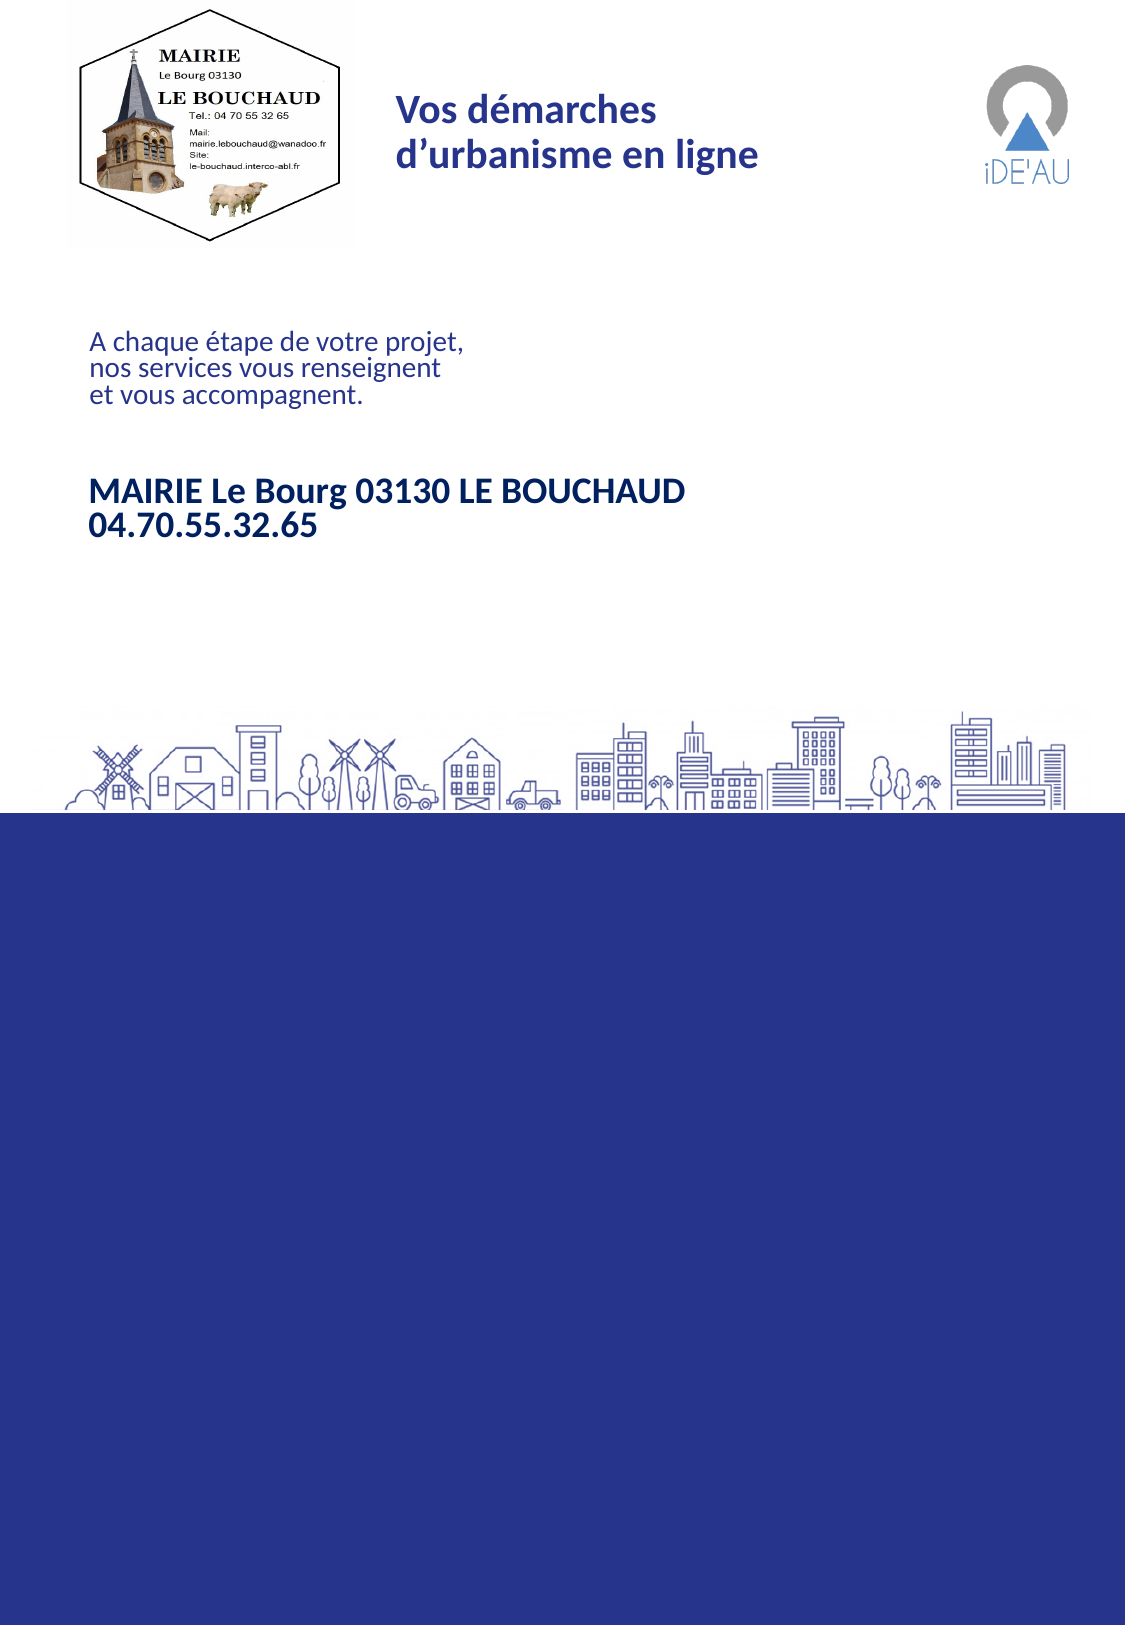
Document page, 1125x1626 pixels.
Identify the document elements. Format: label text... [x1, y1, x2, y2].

title Vos démarches d’urbanisme en ligne [395, 59, 839, 207]
picture [66, 0, 354, 248]
text_box MAIRIE Le Bourg 03130 LE BOUCHAUD 04.70.55.32.65 [73, 476, 774, 692]
text_box A chaque étape de votre projet, nos services vous renseignent et vous accompagnent. [74, 330, 1033, 463]
picture [33, 705, 1093, 810]
text_box [0, 813, 1125, 1625]
